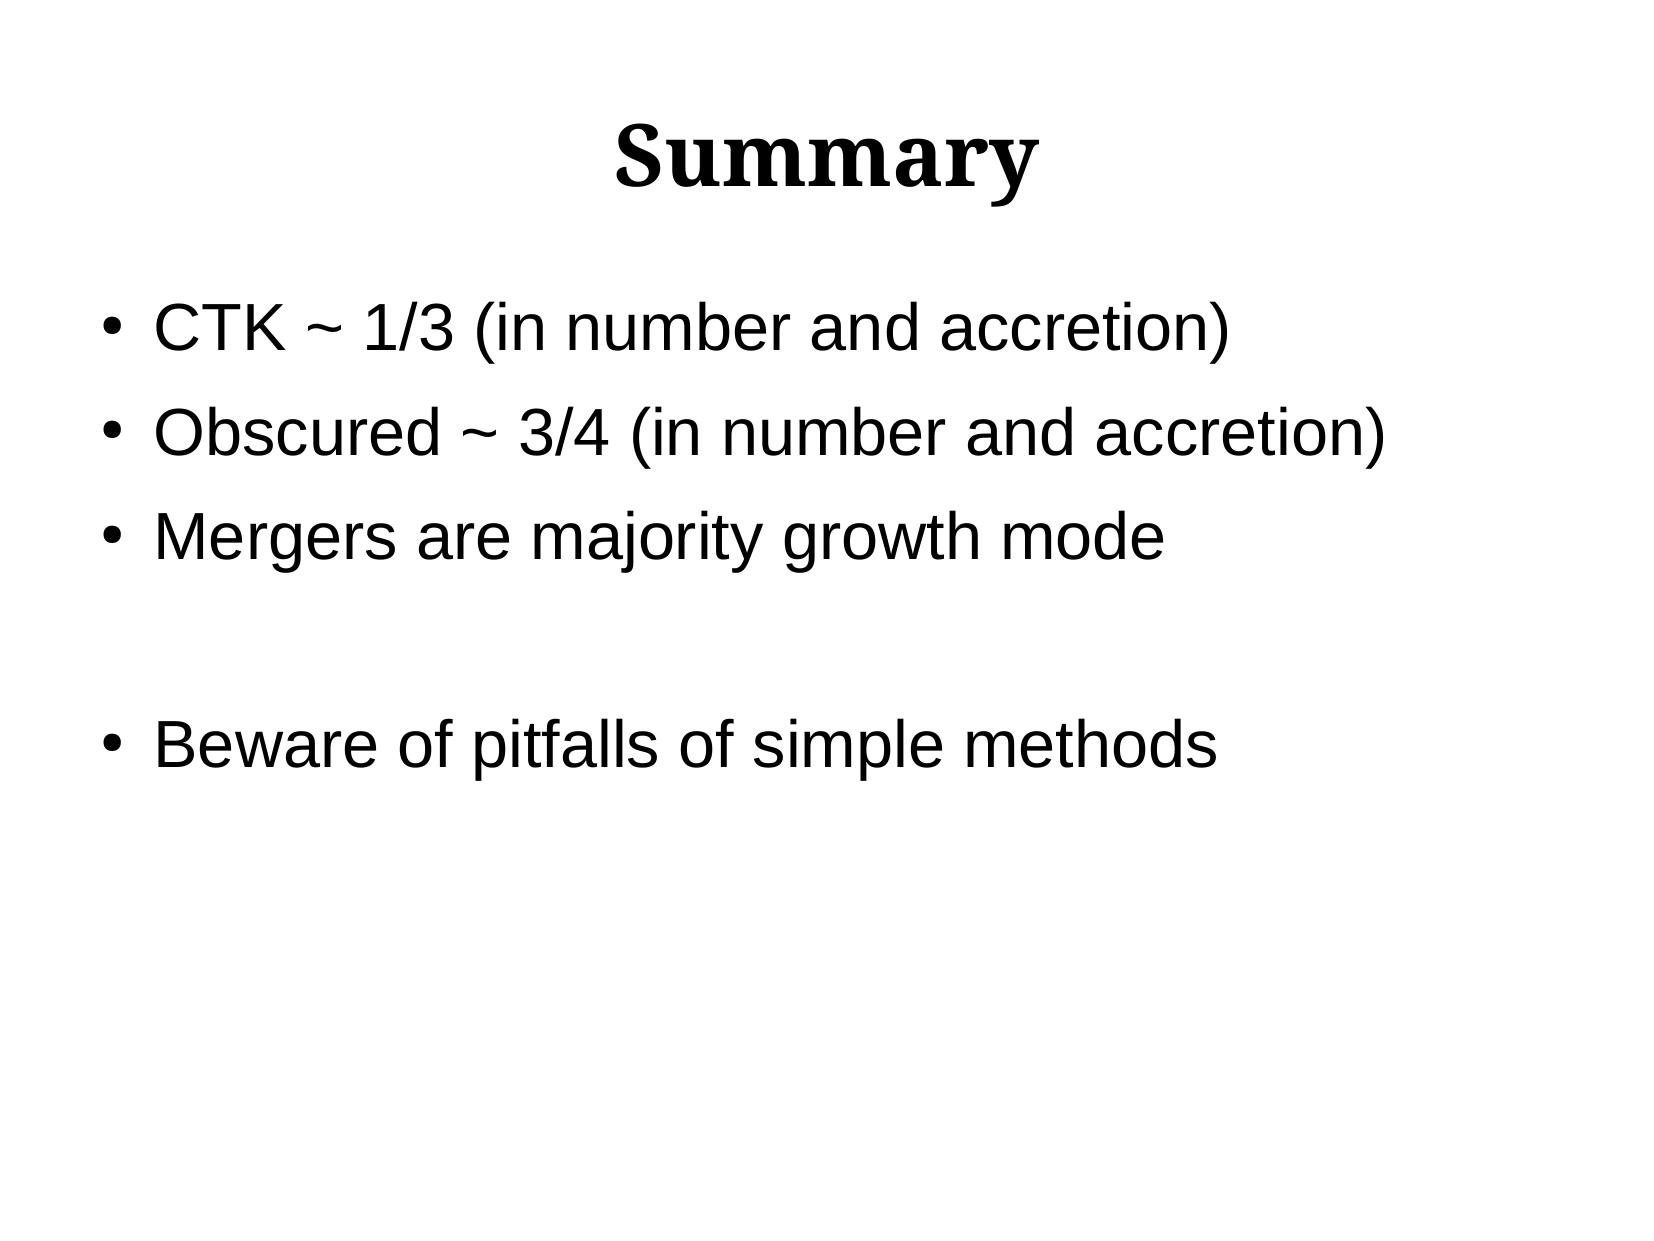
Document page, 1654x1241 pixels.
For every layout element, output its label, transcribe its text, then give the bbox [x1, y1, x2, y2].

list CTK ~ 1/3 (in number and accretion) Obscured ~ 3/4 (in number and accretion) Mergers are majority growth mode Beware of pitfalls of simple methods [82, 290, 1571, 1010]
title Summary [82, 49, 1571, 257]
